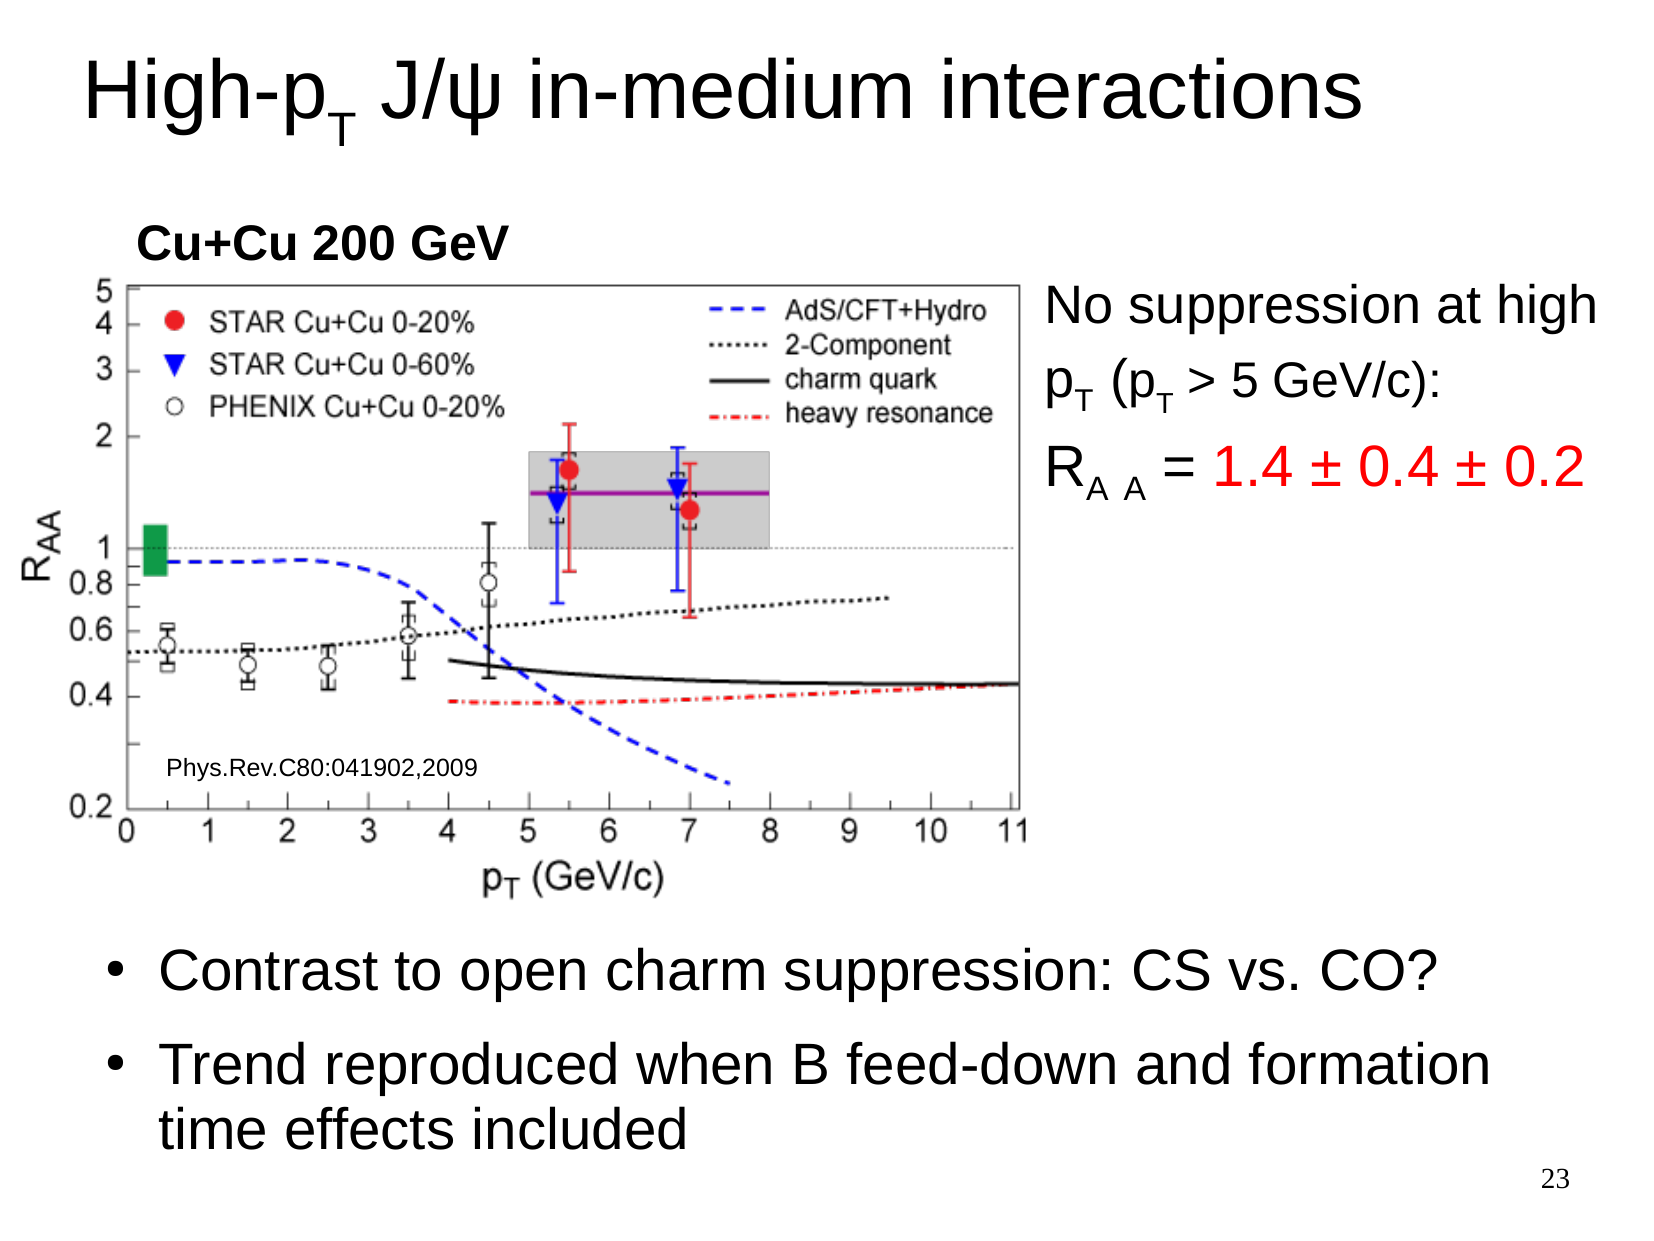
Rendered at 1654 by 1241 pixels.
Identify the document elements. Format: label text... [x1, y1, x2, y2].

title High-pT J/ψ in-medium interactions [82, 43, 1571, 157]
picture [15, 274, 1033, 913]
text_box Cu+Cu 200 GeV [121, 207, 526, 283]
list No suppression at high pT (pT > 5 GeV/c): RA A = 1.4 ± 0.4 ± 0.2 [1044, 274, 1645, 632]
list Contrast to open charm suppression: CS vs. CO? Trend reproduced when B feed-down and formation time effects included [87, 937, 1613, 1201]
text_box Phys.Rev.C80:041902,2009 [142, 744, 494, 790]
